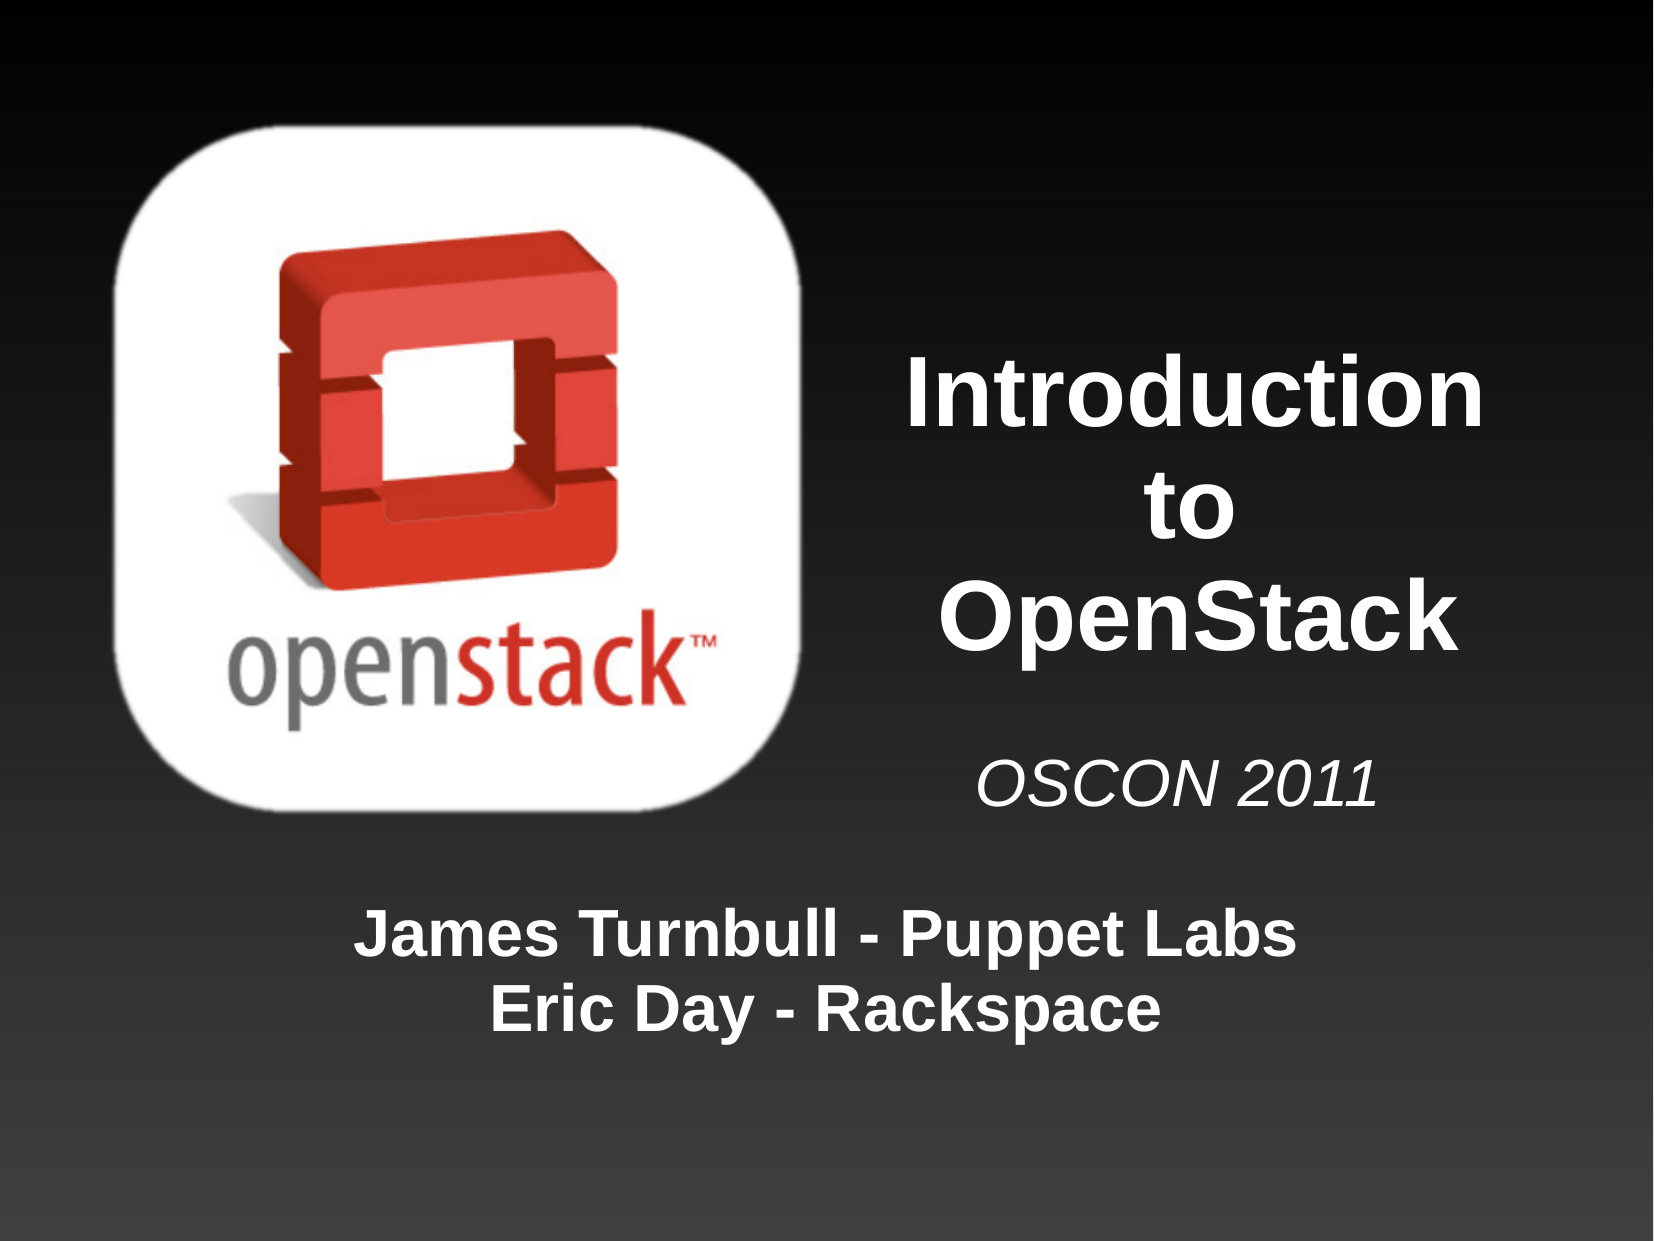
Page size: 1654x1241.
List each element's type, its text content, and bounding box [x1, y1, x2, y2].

picture [0, 0, 1654, 1241]
subtitle Introduction to OpenStack OSCON 2011 James Turnbull - Puppet Labs Eric Day - Rackspace [82, 56, 1571, 1102]
